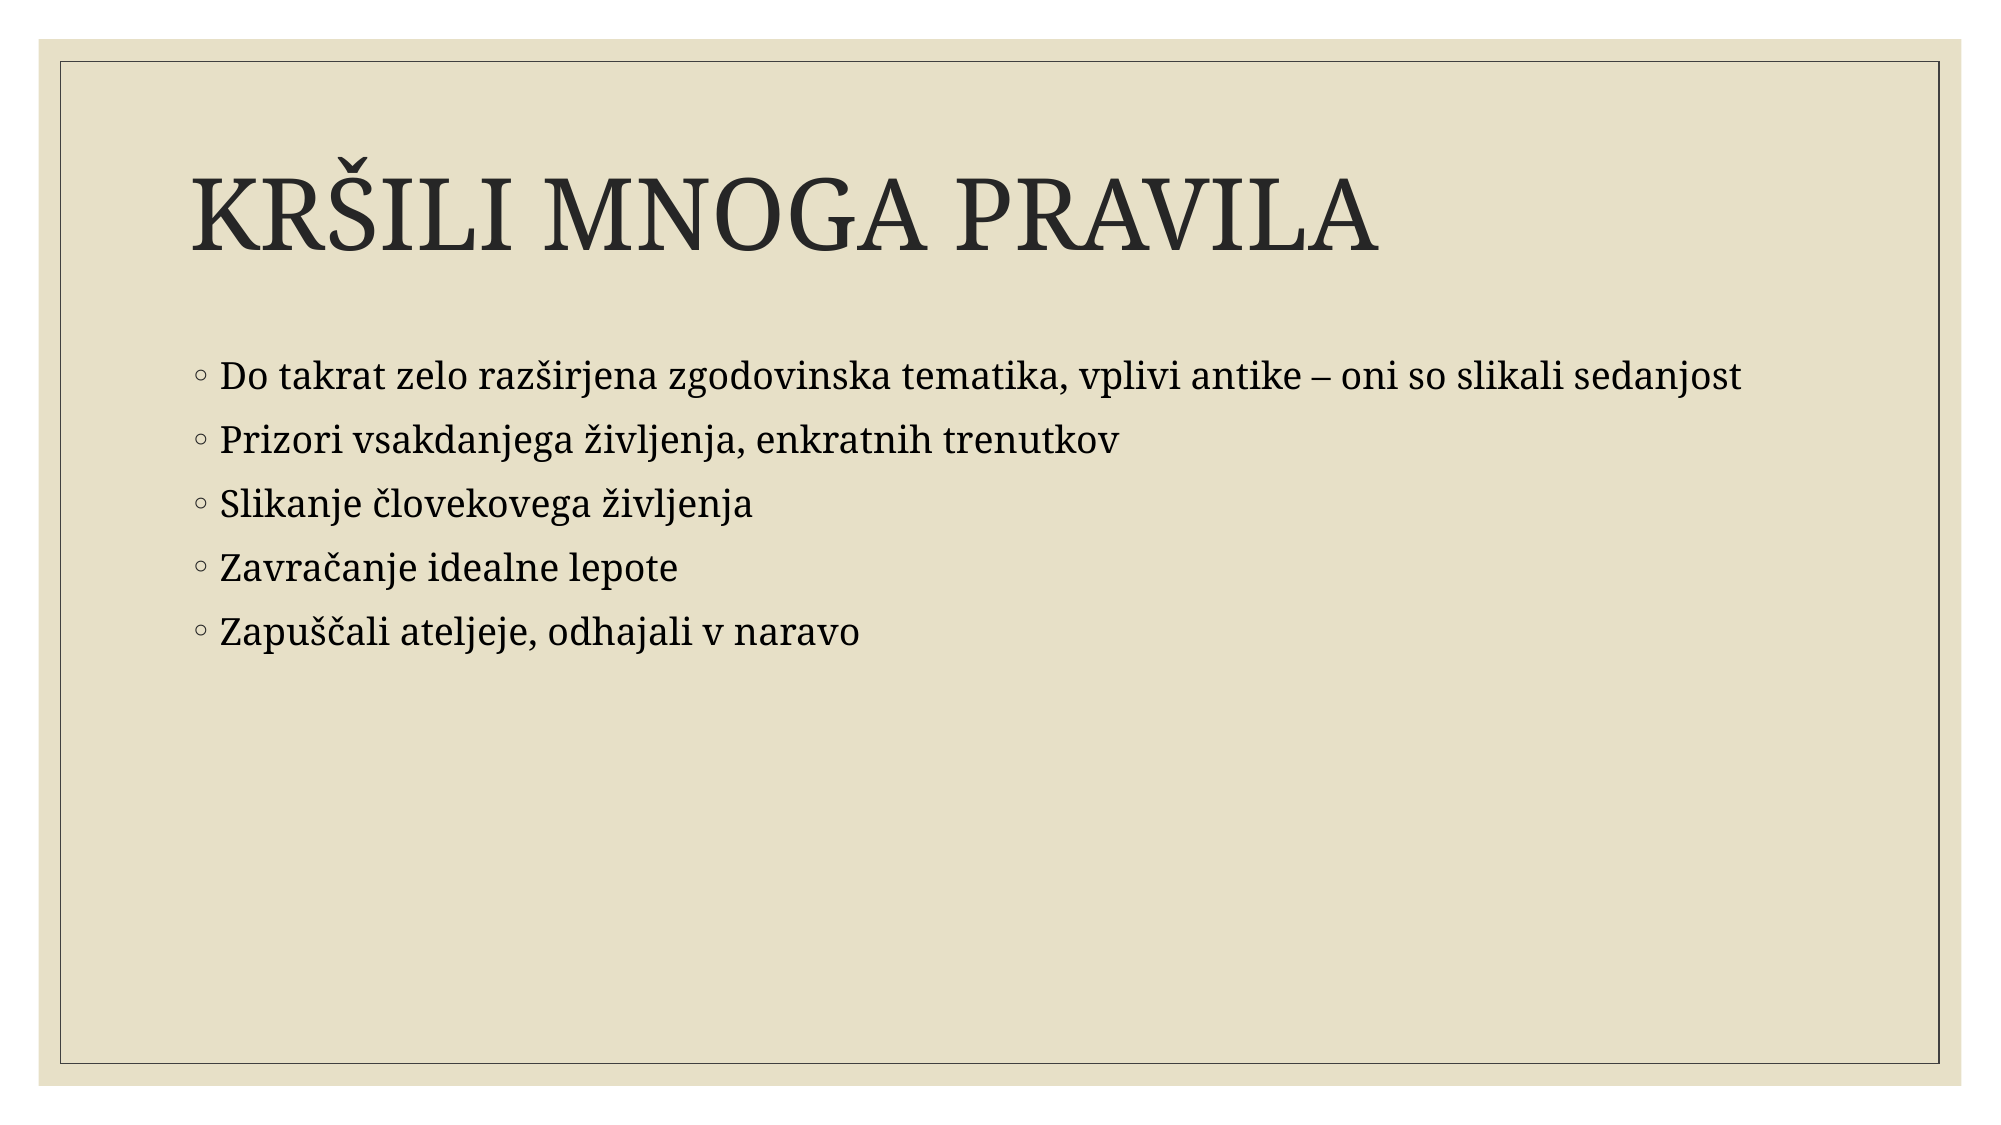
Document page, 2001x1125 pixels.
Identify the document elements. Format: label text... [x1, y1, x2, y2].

title KRŠILI MNOGA PRAVILA [174, 105, 1825, 331]
list Do takrat zelo razširjena zgodovinska tematika, vplivi antike – oni so slikali sedanjost Prizori vsakdanjega življenja, enkratnih trenutkov Slikanje človekovega življenja Zavračanje idealne lepote Zapuščali ateljeje, odhajali v naravo [174, 345, 1825, 991]
